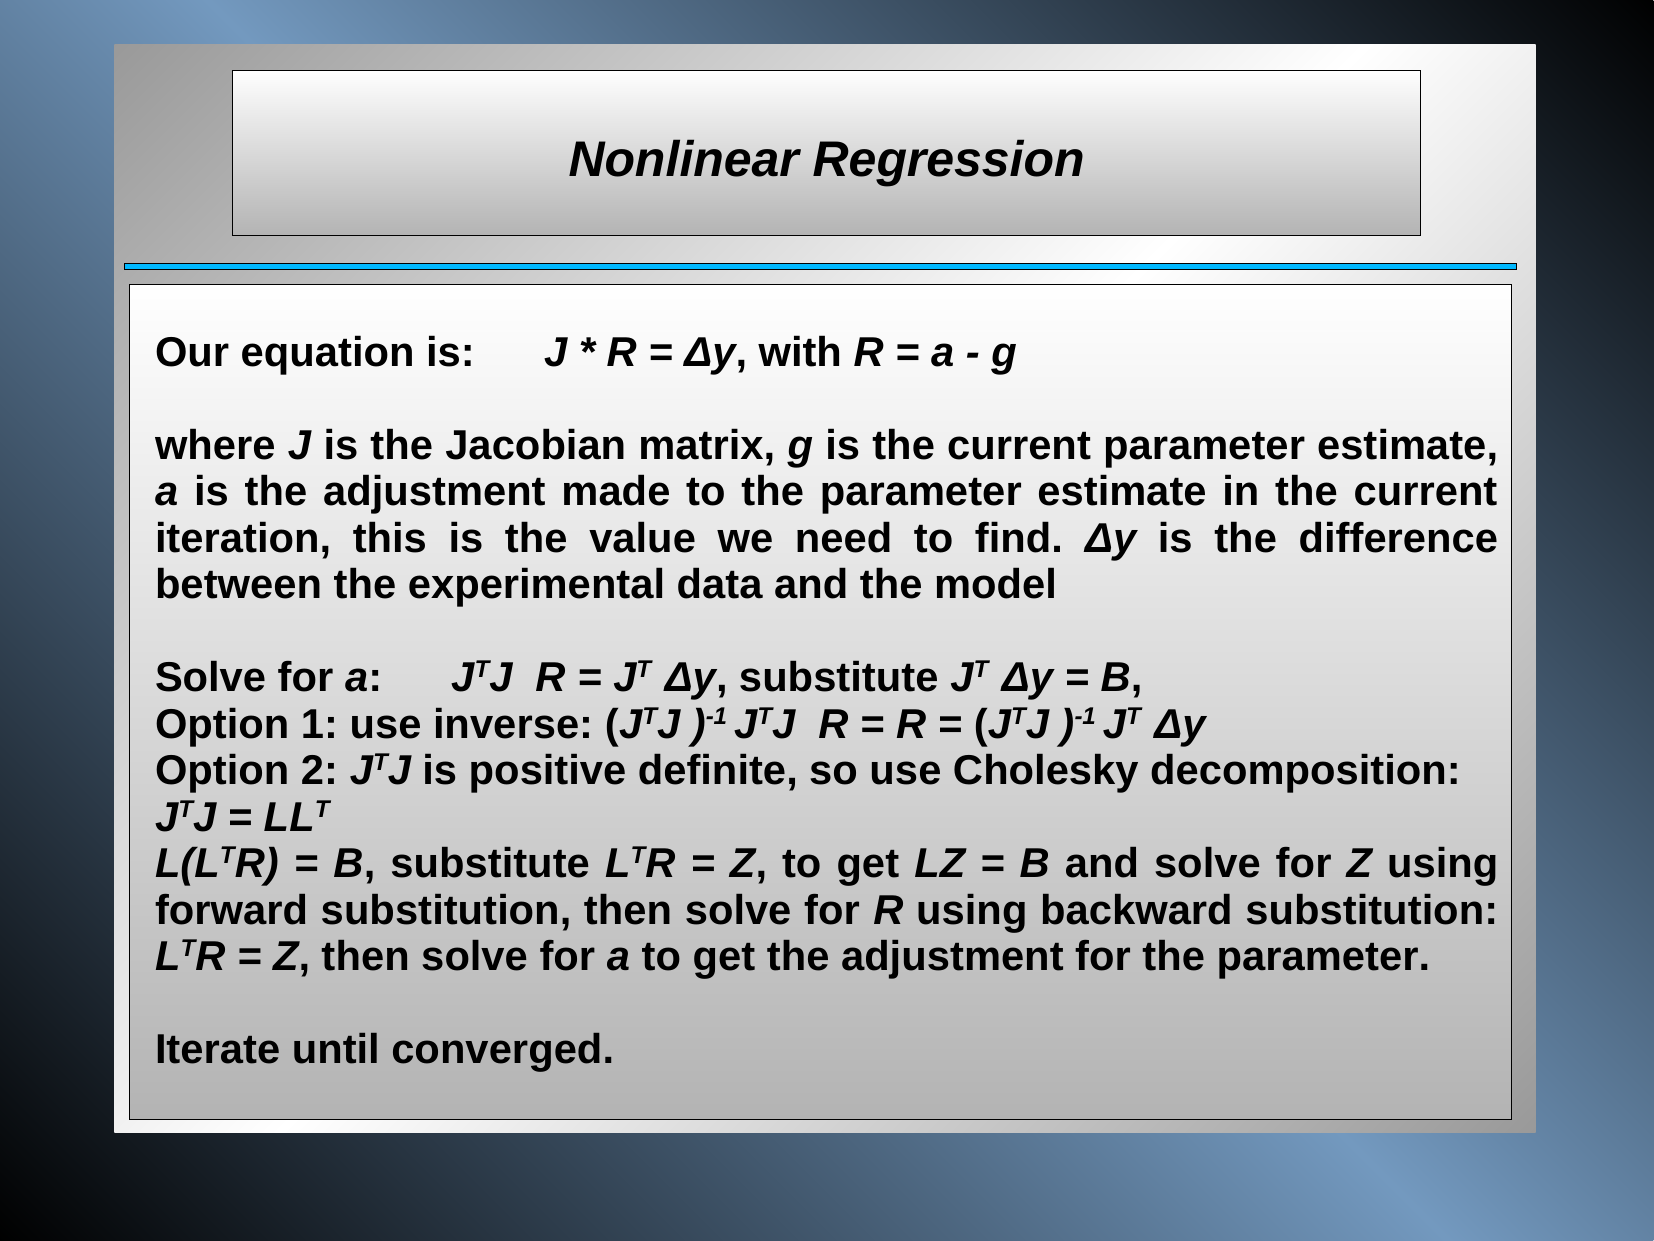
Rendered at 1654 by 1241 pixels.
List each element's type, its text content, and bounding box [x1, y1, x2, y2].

text_box [129, 284, 1512, 1120]
text_box Nonlinear Regression [397, 131, 1256, 194]
text_box [124, 263, 1517, 270]
text_box [232, 70, 1421, 236]
text_box Our equation is: J * R = Δy, with R = a - g where J is the Jacobian matrix, g is the current parameter estimate, a is the adjustment made to the parameter estimate in the current iteration, this is the value we need to find. Δy is the difference between the experimental data and the model Solve for a: JTJ R = JT Δy, substitute JT Δy = B, Option 1: use inverse: (JTJ )-1 JTJ R = R = (JTJ )-1 JT Δy Option 2: JTJ is positive definite, so use Cholesky decomposition: JTJ = LLT L(LTR) = B, substitute LTR = Z, to get LZ = B and solve for Z using forward substitution, then solve for R using backward substitution: LTR = Z, then solve for a to get the adjustment for the parameter. Iterate until converged. [155, 328, 1499, 1083]
